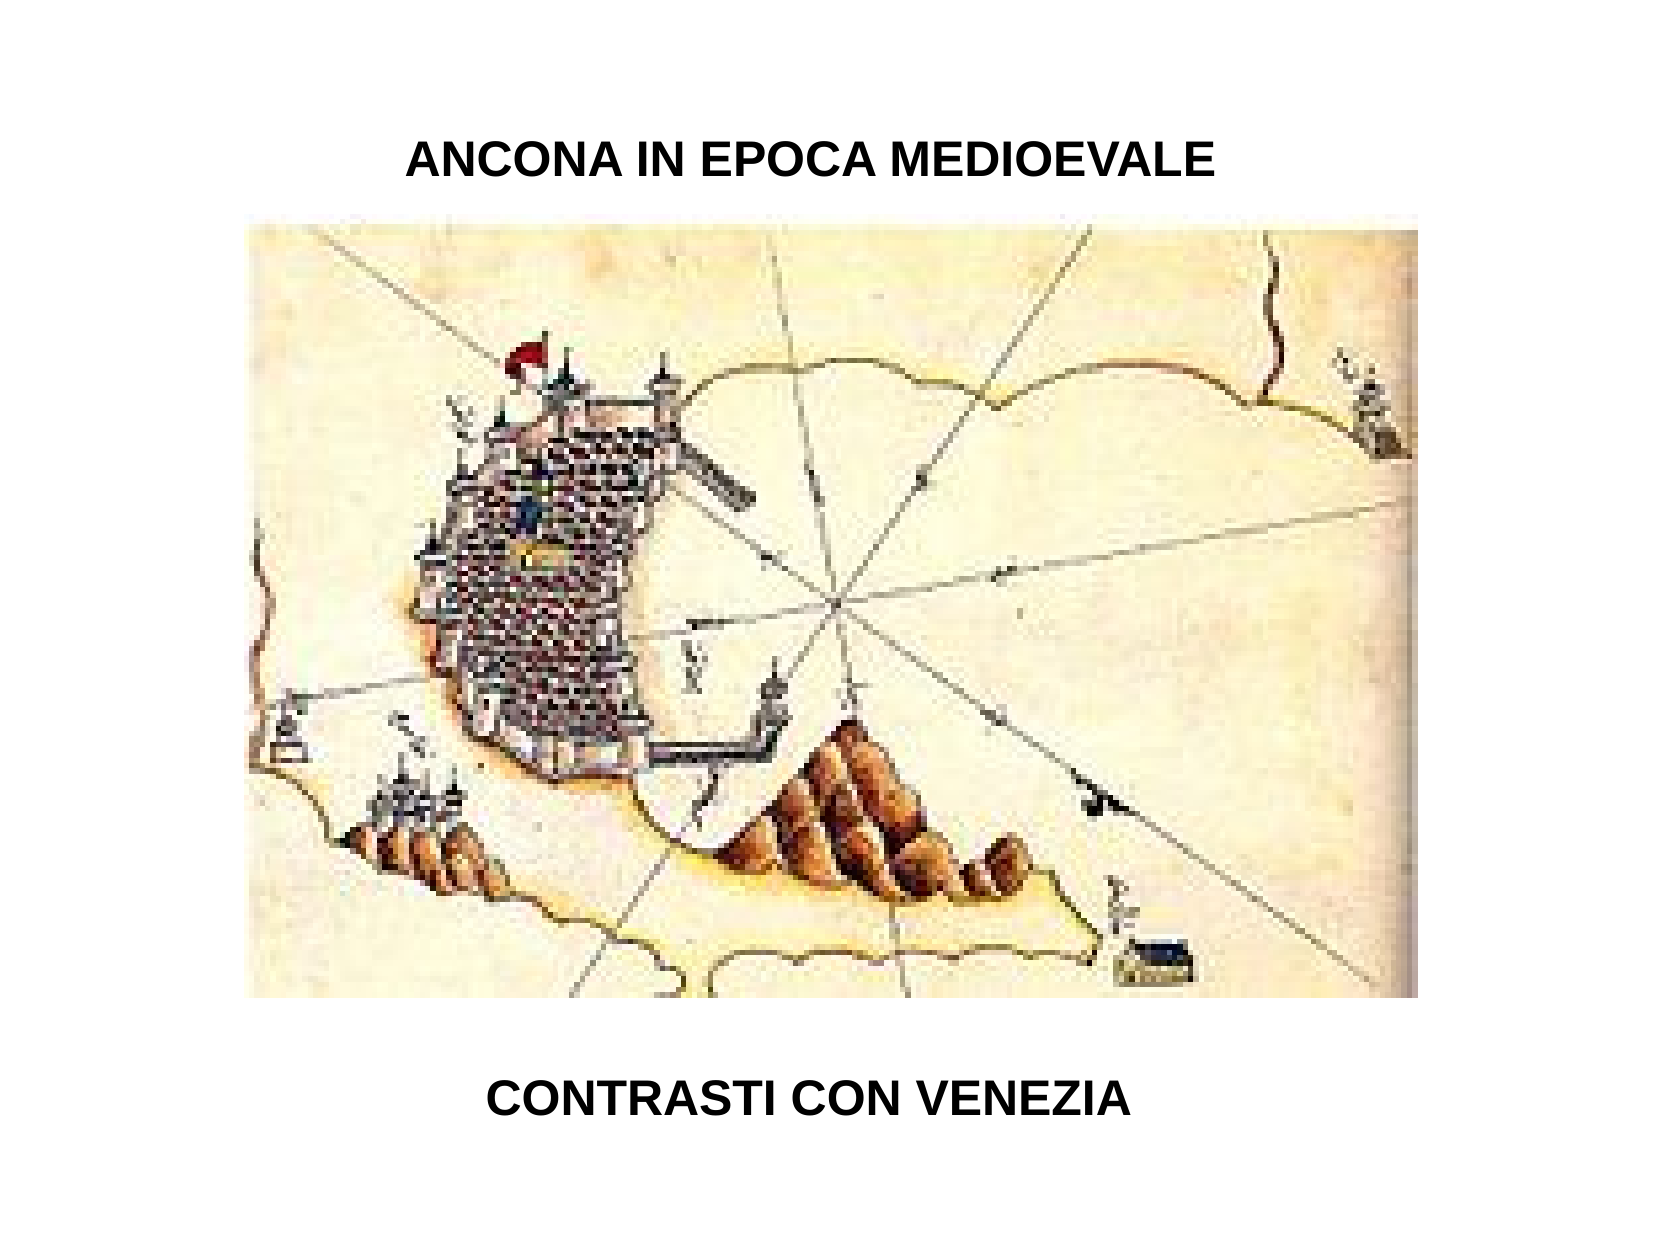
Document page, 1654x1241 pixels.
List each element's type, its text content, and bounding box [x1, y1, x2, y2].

text_box CONTRASTI CON VENEZIA [442, 1062, 1148, 1134]
text_box ANCONA IN EPOCA MEDIOEVALE [389, 124, 1232, 195]
picture [244, 214, 1418, 999]
